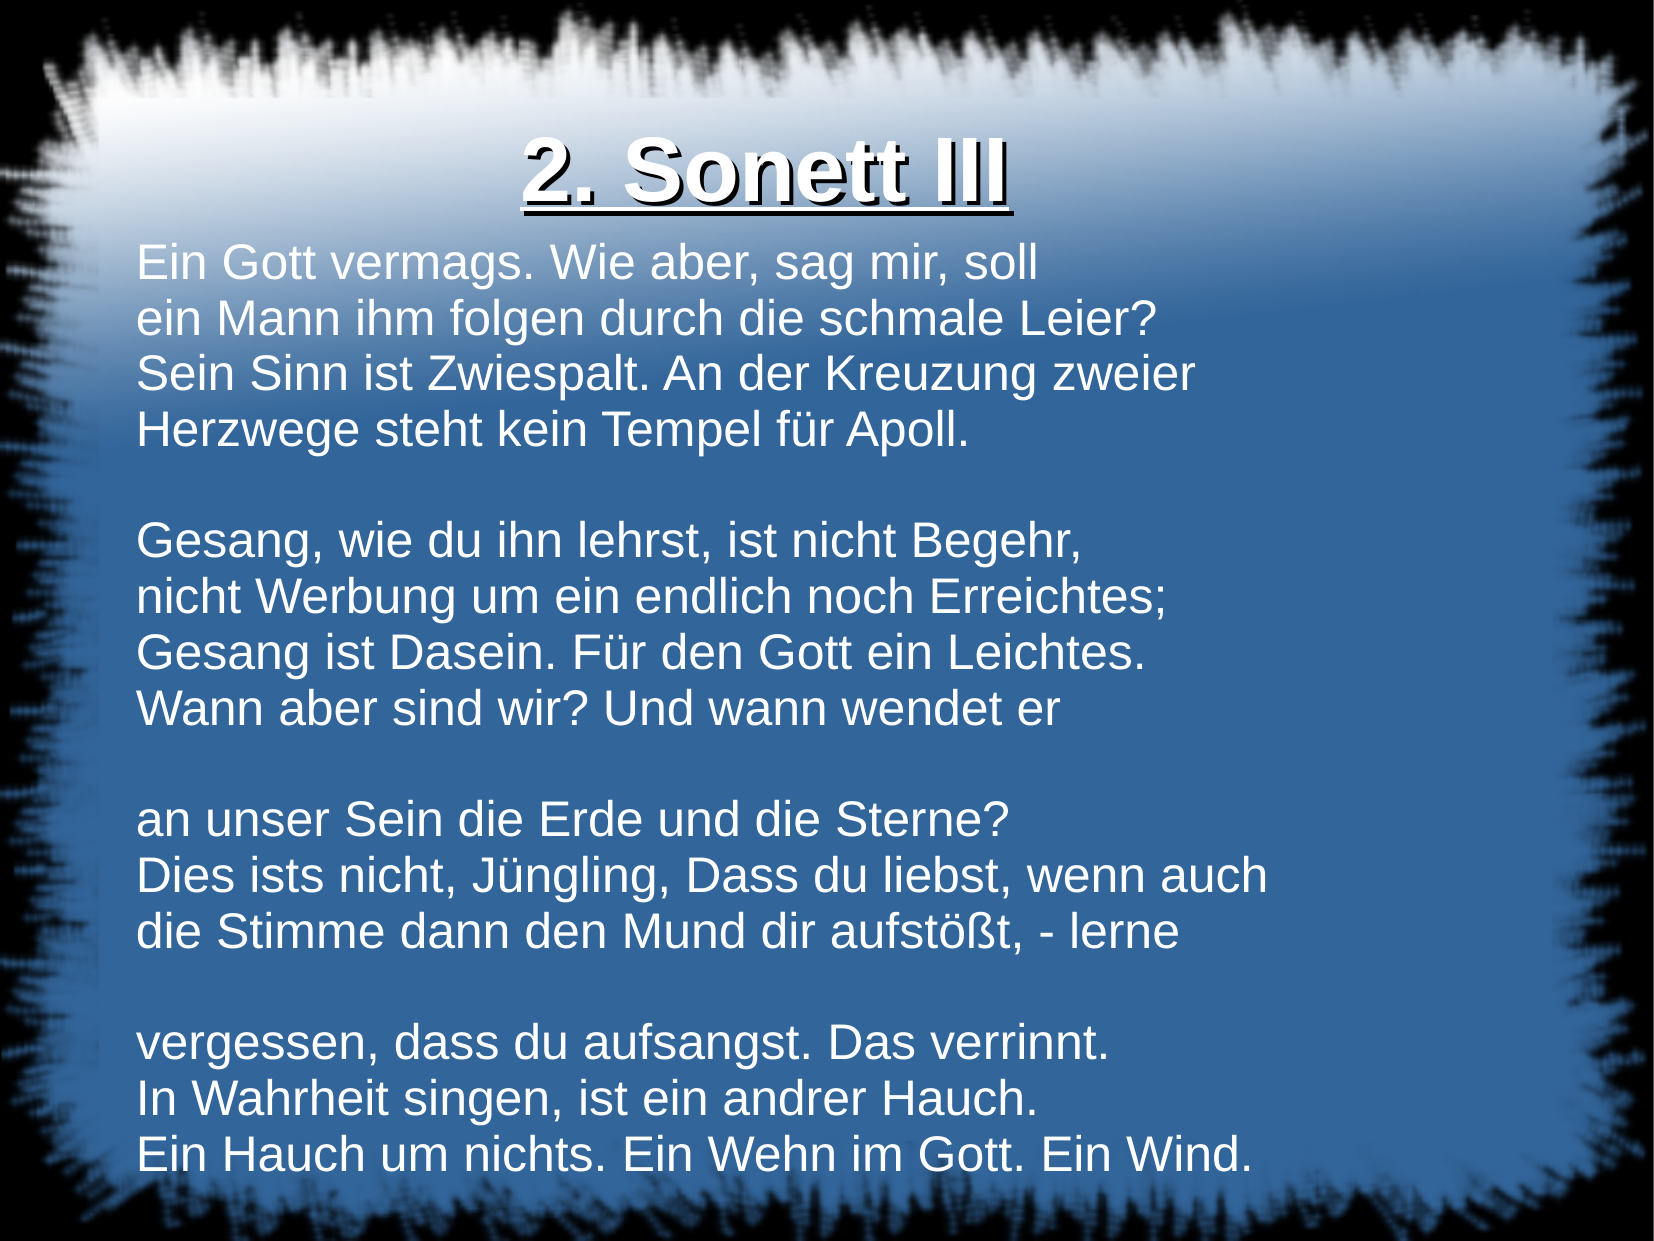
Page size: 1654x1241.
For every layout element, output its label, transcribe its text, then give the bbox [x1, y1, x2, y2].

picture [0, 0, 1654, 1241]
title 2. Sonett III [118, 44, 1412, 296]
subtitle Ein Gott vermags. Wie aber, sag mir, soll ein Mann ihm folgen durch die schmale Leier? Sein Sinn ist Zwiespalt. An der Kreuzung zweier Herzwege steht kein Tempel für Apoll. Gesang, wie du ihn lehrst, ist nicht Begehr, nicht Werbung um ein endlich noch Erreichtes; Gesang ist Dasein. Für den Gott ein Leichtes. Wann aber sind wir? Und wann wendet er an unser Sein die Erde und die Sterne? Dies ists nicht, Jüngling, Dass du liebst, wenn auch die Stimme dann den Mund dir aufstößt, - lerne vergessen, dass du aufsangst. Das verrinnt. In Wahrheit singen, ist ein andrer Hauch. Ein Hauch um nichts. Ein Wehn im Gott. Ein Wind. [135, 233, 1625, 1241]
